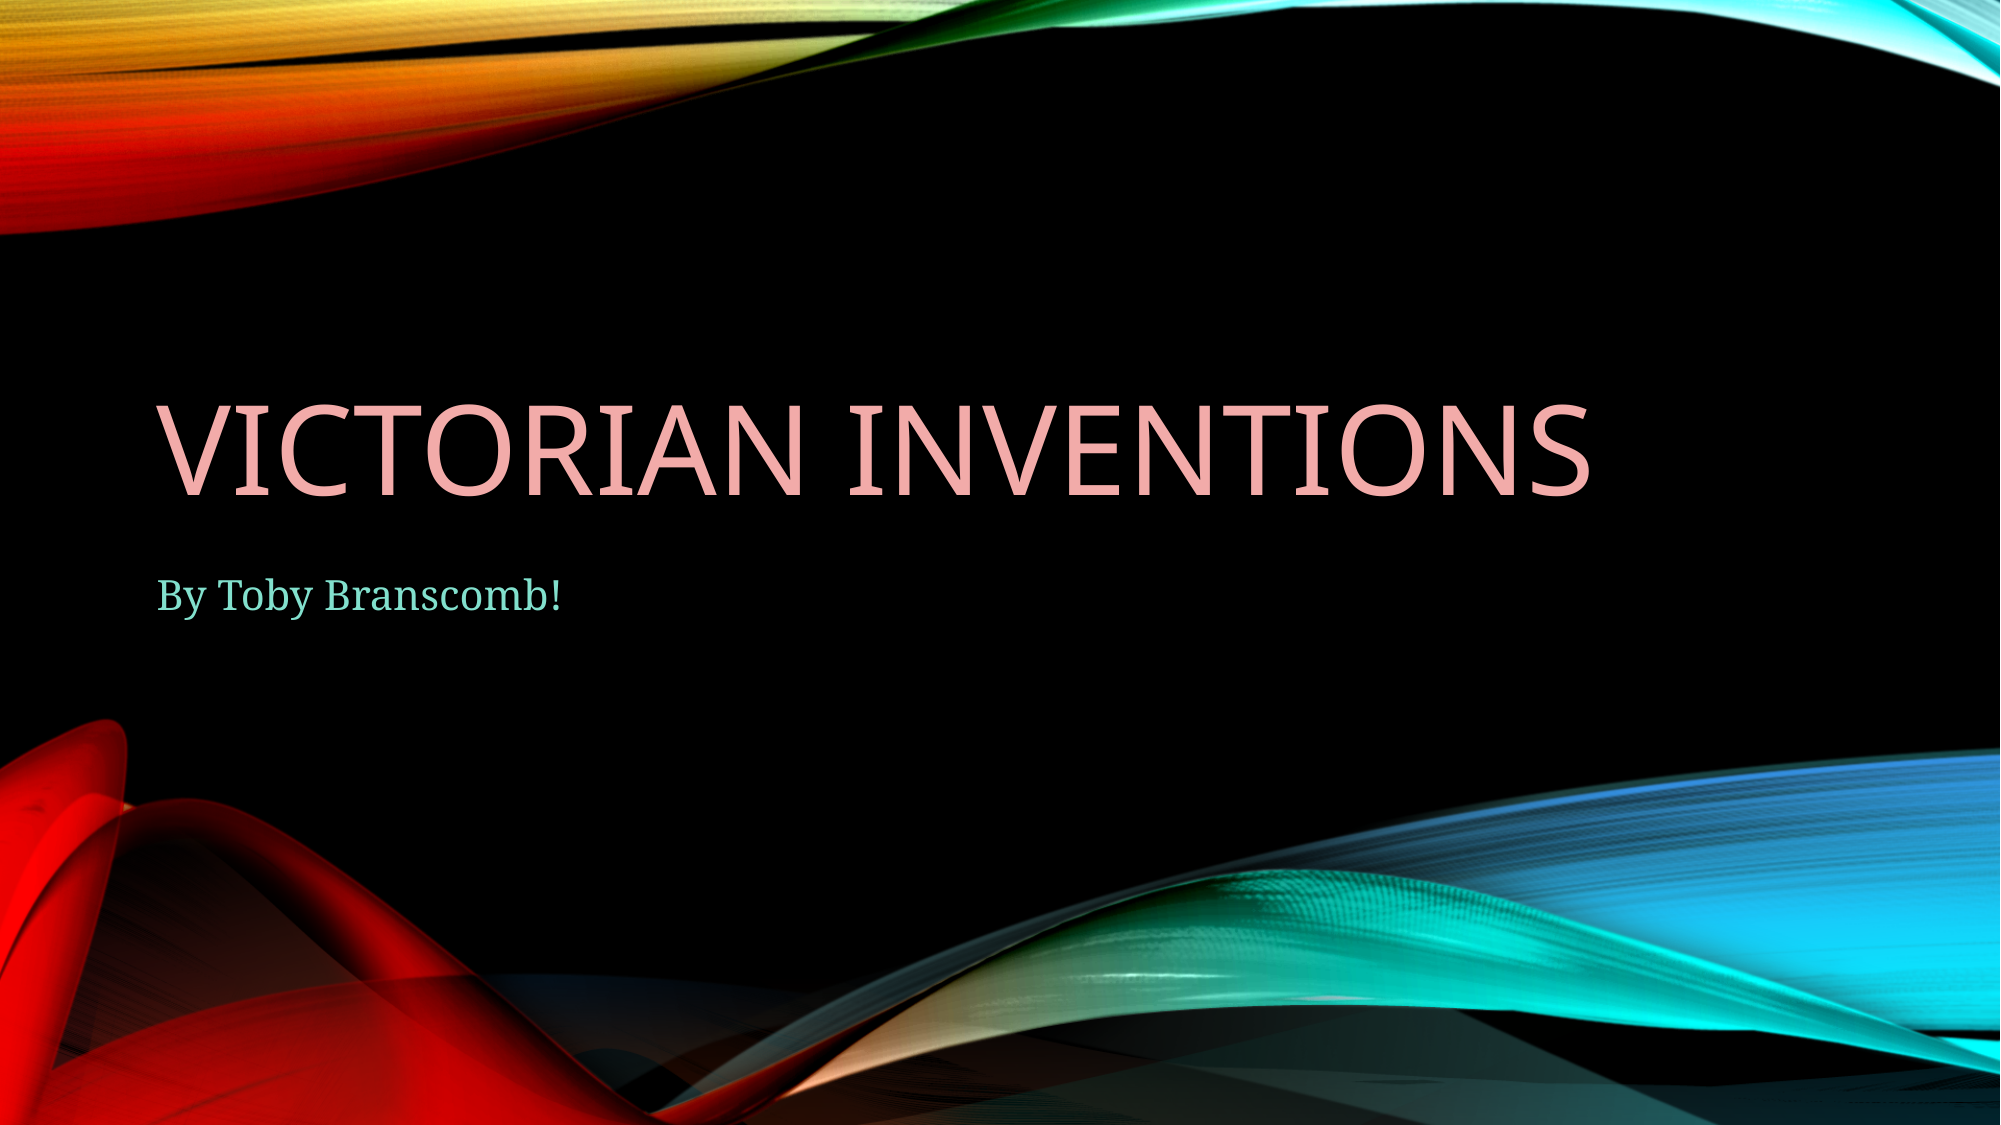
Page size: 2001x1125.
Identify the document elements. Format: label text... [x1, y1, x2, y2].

subtitle By Toby Branscomb! [141, 566, 1692, 680]
title VICTORIAN INVENTIONS [141, 230, 1692, 530]
